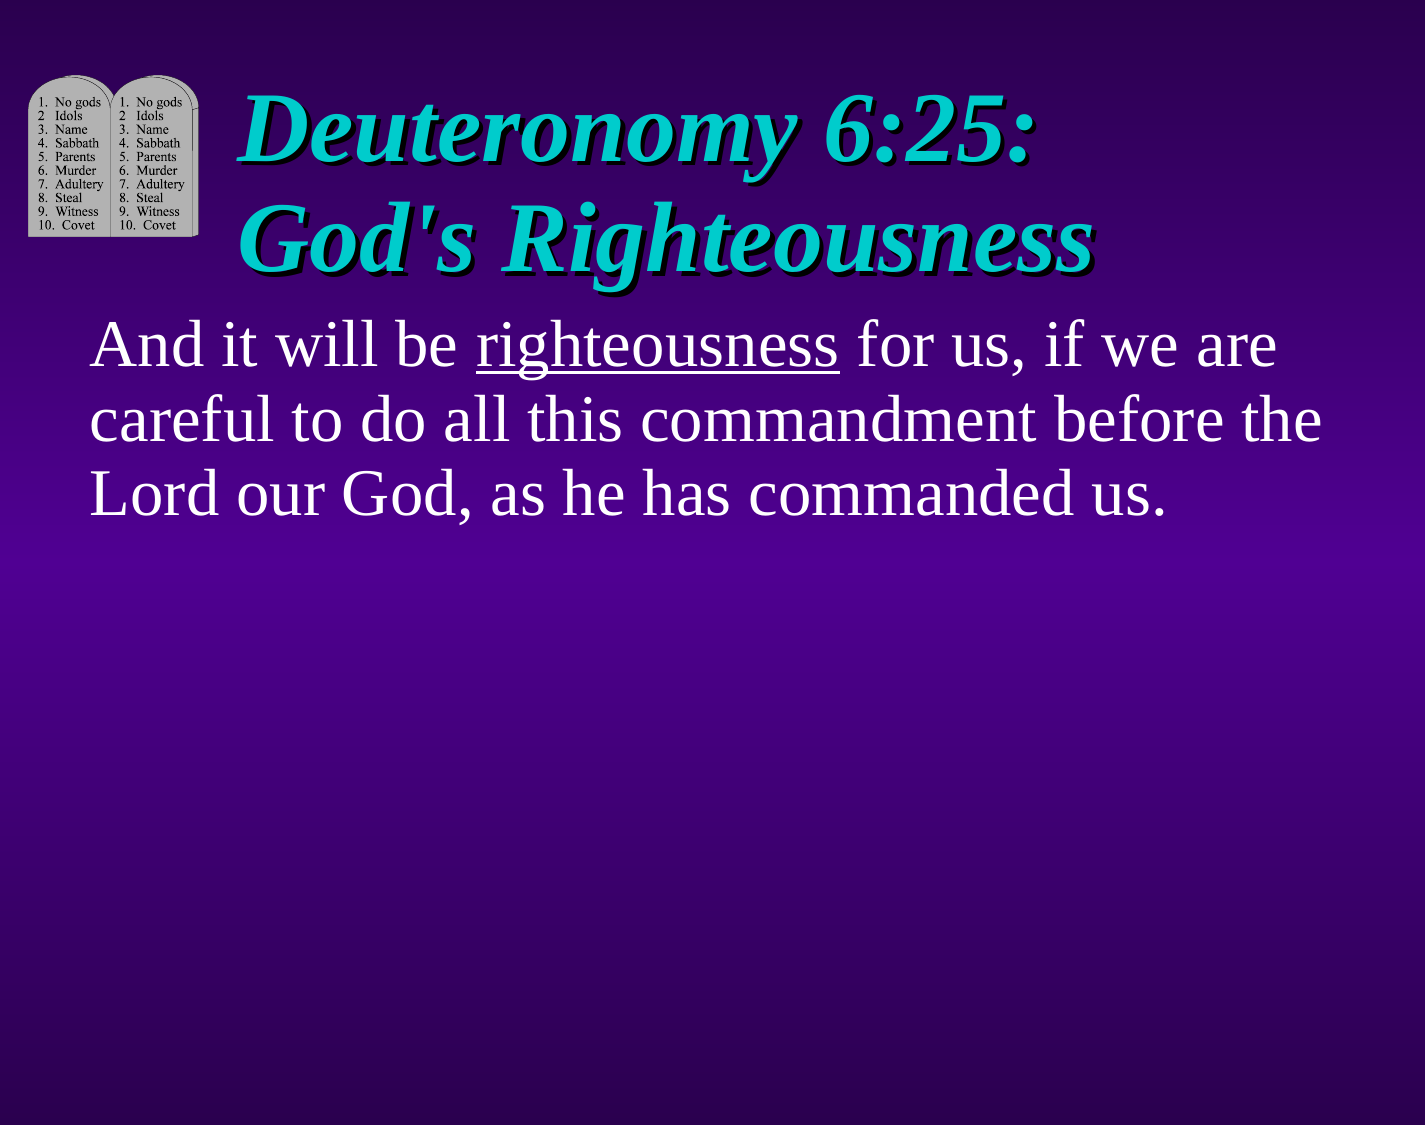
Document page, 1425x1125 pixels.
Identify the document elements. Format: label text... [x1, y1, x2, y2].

title Deuteronomy 6:25: God's Righteousness [237, 55, 1319, 299]
text_box And it will be righteousness for us, if we are careful to do all this commandment before the Lord our God, as he has commanded us. [75, 299, 1388, 767]
